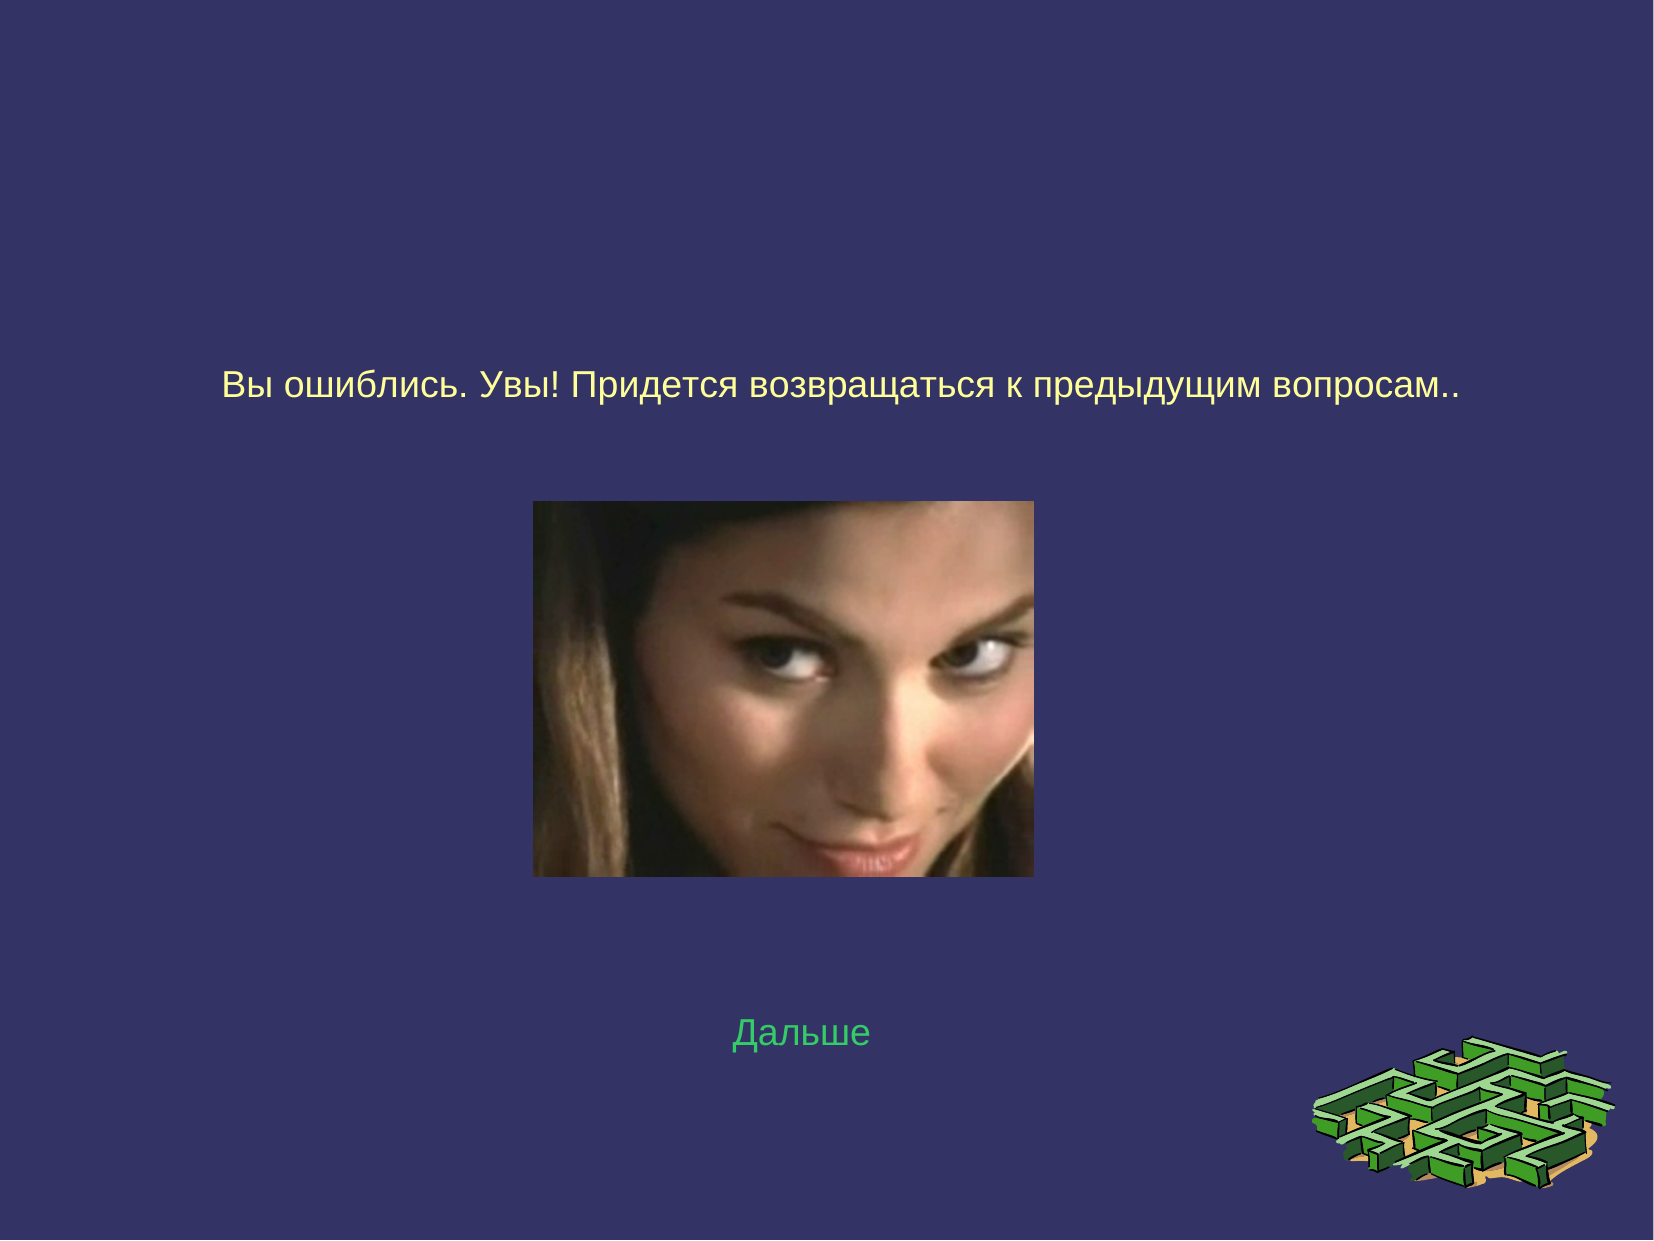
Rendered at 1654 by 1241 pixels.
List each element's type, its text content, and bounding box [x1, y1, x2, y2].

picture [533, 501, 1034, 877]
text_box Вы ошиблись. Увы! Придется возвращаться к предыдущим вопросам.. [206, 356, 1477, 414]
text_box Дальше [717, 1003, 886, 1061]
